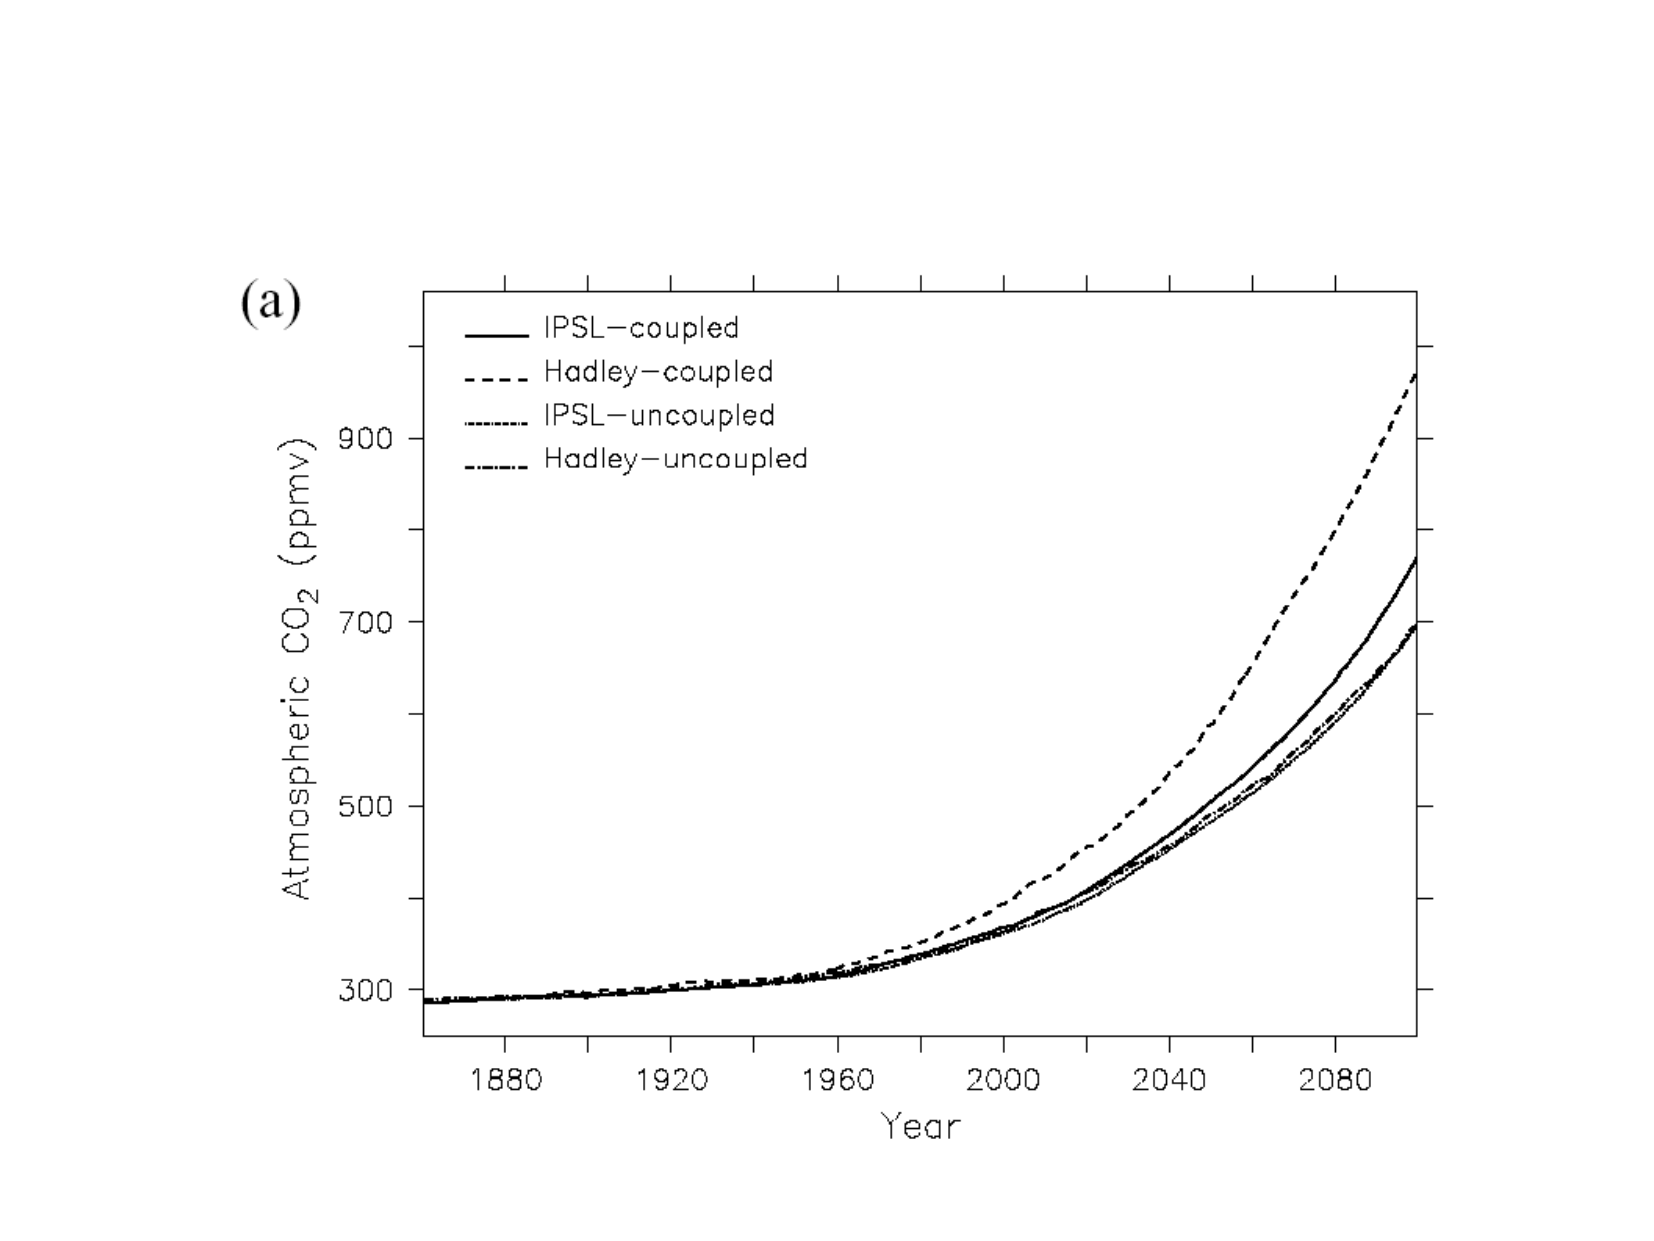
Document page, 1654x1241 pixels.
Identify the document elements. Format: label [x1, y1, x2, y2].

picture [215, 252, 1482, 1164]
